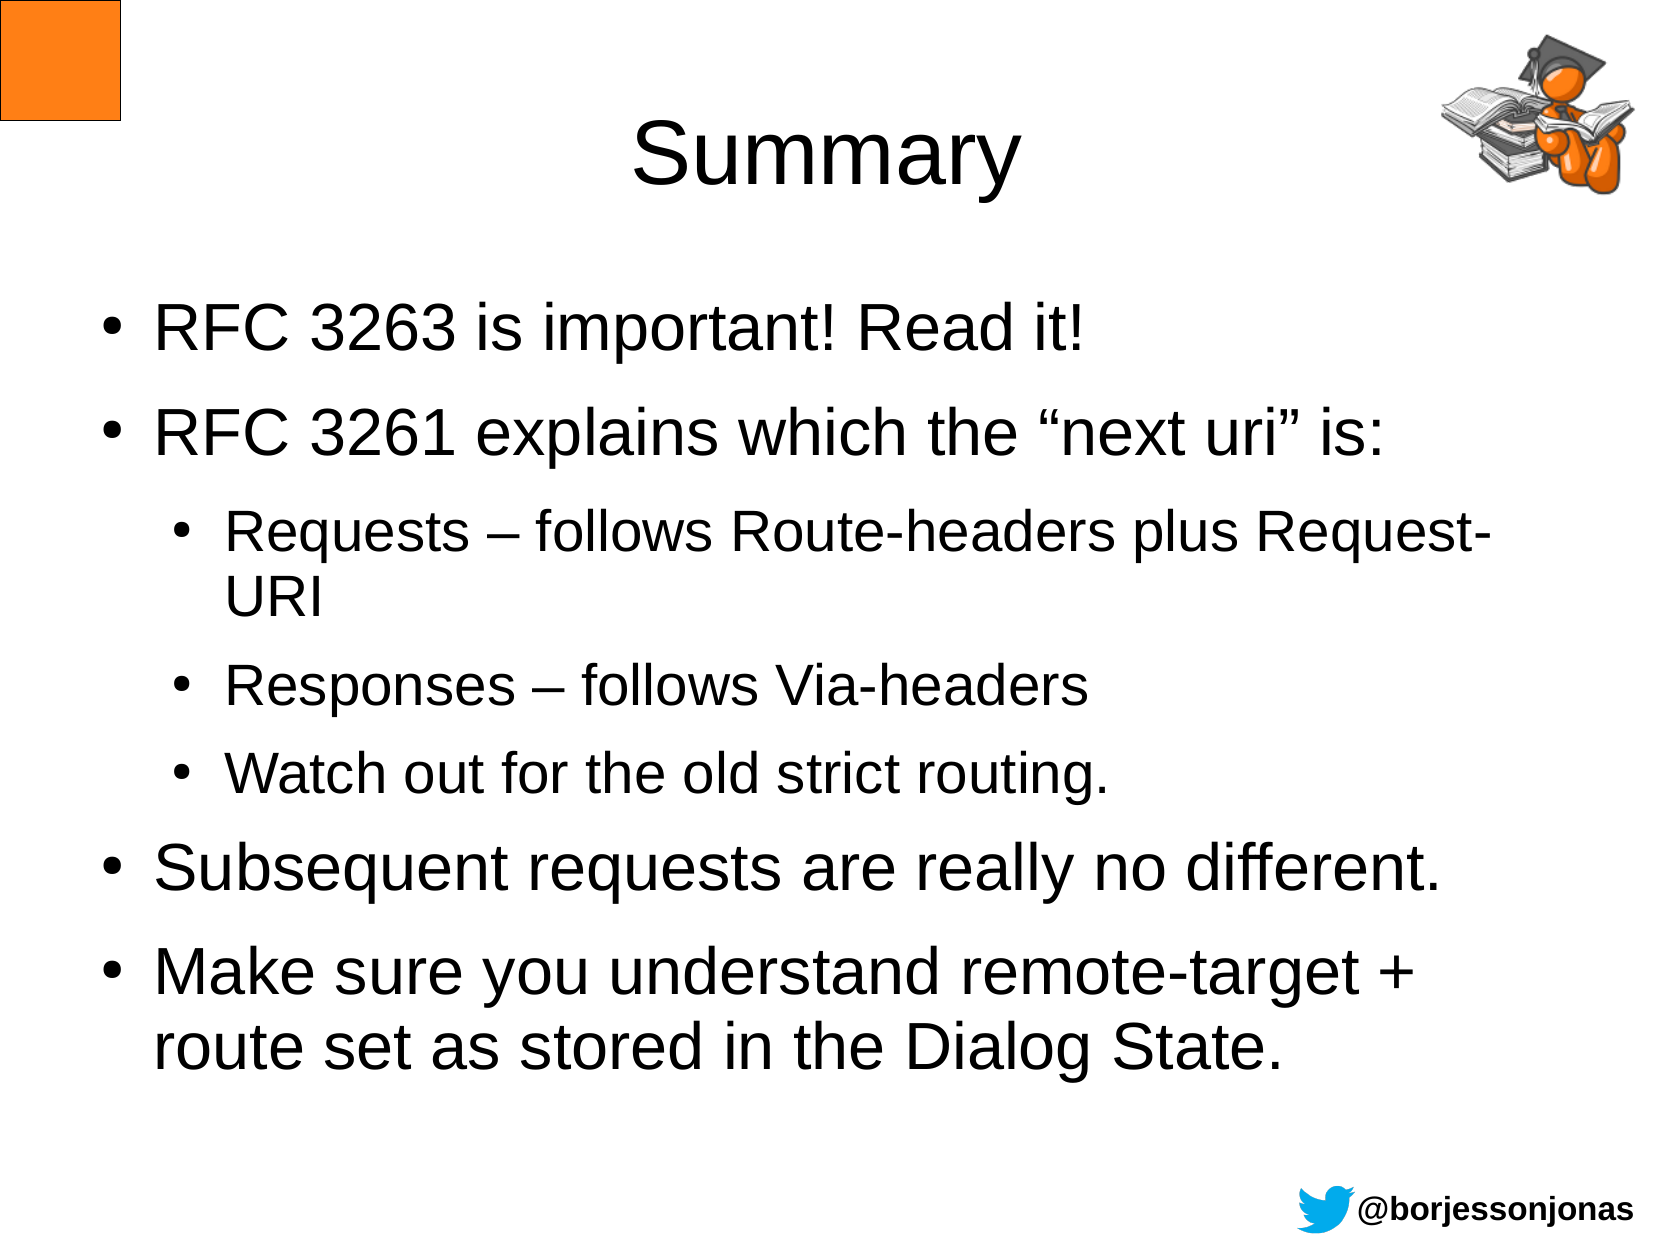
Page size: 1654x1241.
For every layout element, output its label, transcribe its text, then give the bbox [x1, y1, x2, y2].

picture [1277, 1160, 1375, 1241]
list RFC 3263 is important! Read it! RFC 3261 explains which the “next uri” is: Requests – follows Route-headers plus Request-URI Responses – follows Via-headers Watch out for the old strict routing. Subsequent requests are really no different. Make sure you understand remote-target + route set as stored in the Dialog State. [82, 290, 1571, 1109]
picture [1440, 18, 1636, 214]
title Summary [82, 49, 1571, 257]
